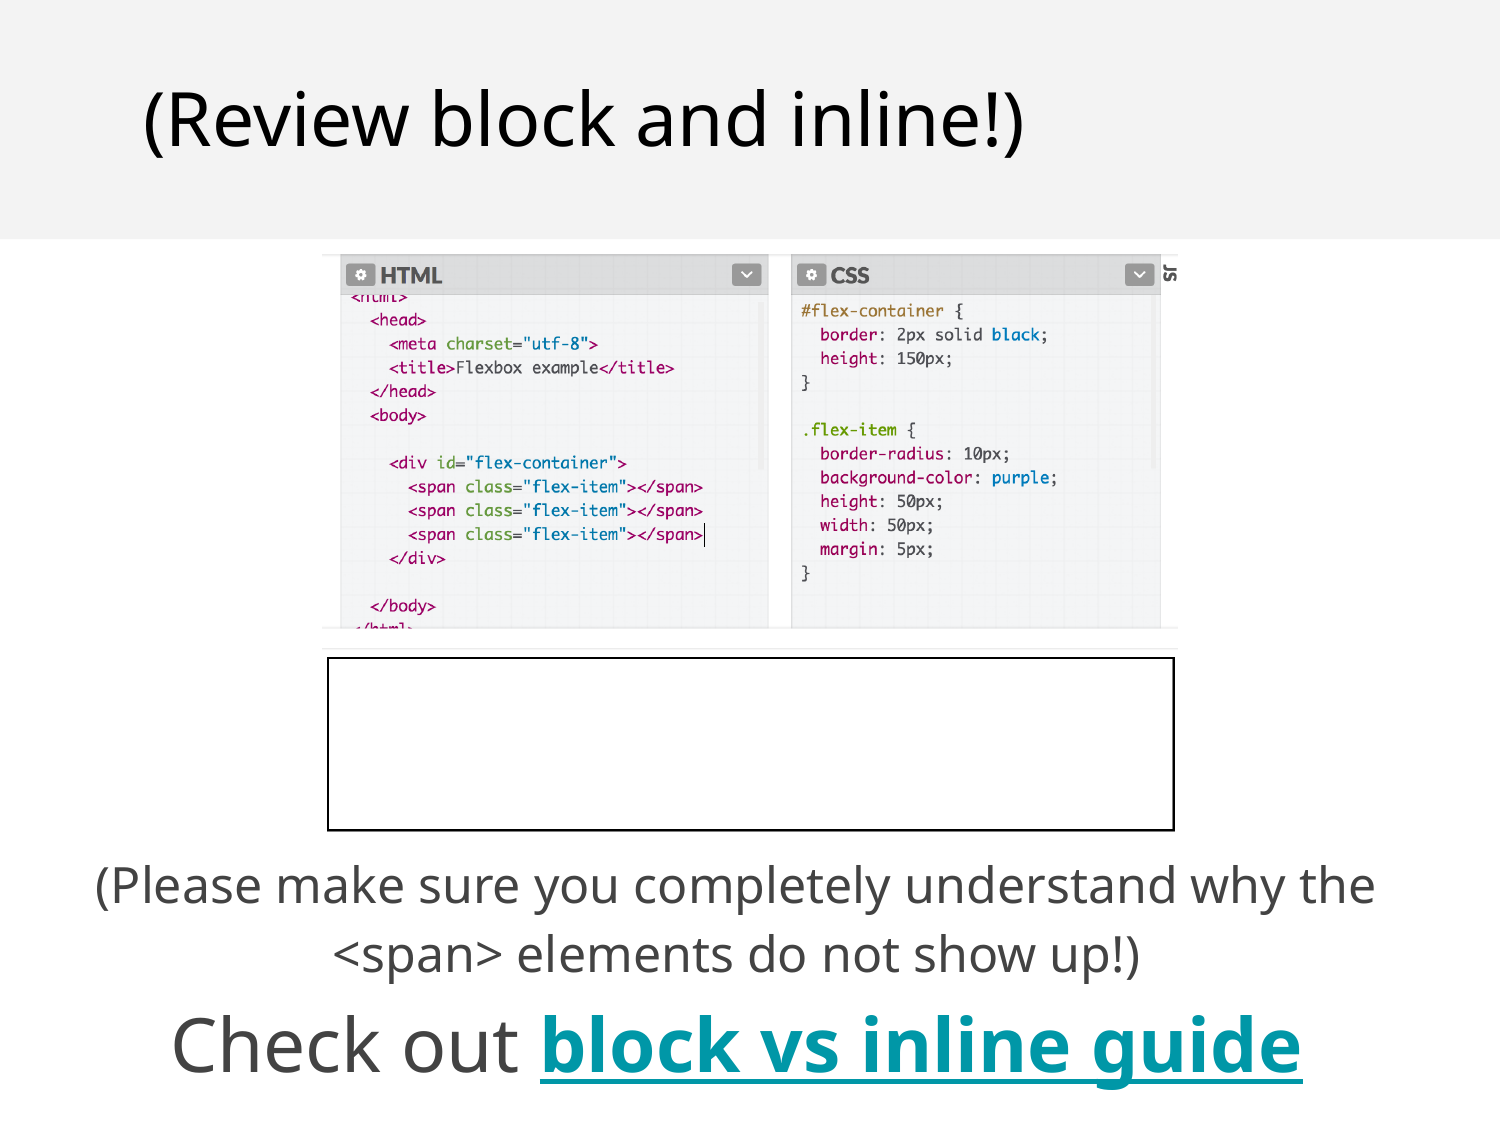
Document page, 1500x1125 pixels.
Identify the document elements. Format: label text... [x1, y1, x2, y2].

title (Review block and inline!) [128, 56, 1372, 183]
picture [322, 246, 1178, 829]
list (Please make sure you completely understand why the <span> elements do not show up!) Check out block vs inline guide [12, 829, 1462, 1098]
